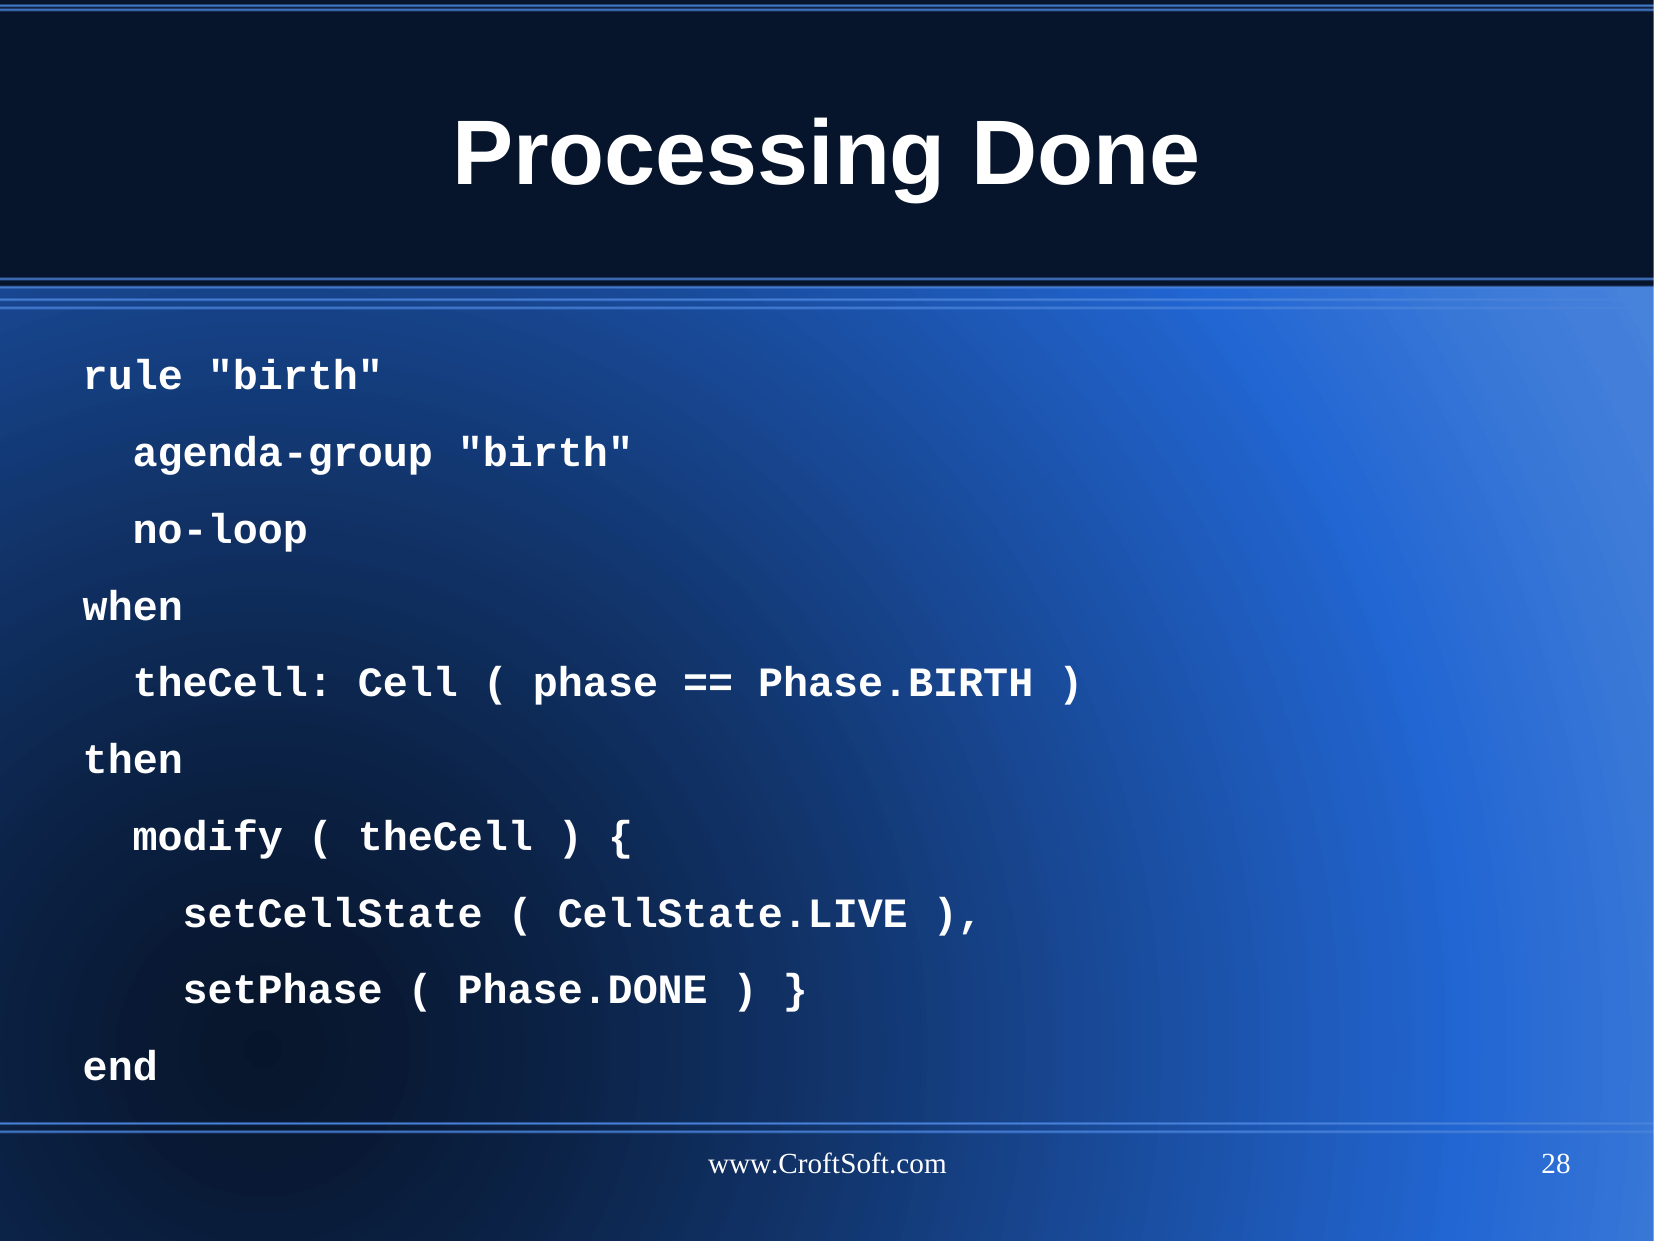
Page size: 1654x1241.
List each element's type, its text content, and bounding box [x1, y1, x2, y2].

list rule "birth" agenda-group "birth" no-loop when theCell: Cell ( phase == Phase.BIRTH ) then modify ( theCell ) { setCellState ( CellState.LIVE ), setPhase ( Phase.DONE ) } end [82, 355, 1571, 1180]
picture [0, 0, 1654, 1241]
title Processing Done [82, 49, 1571, 257]
